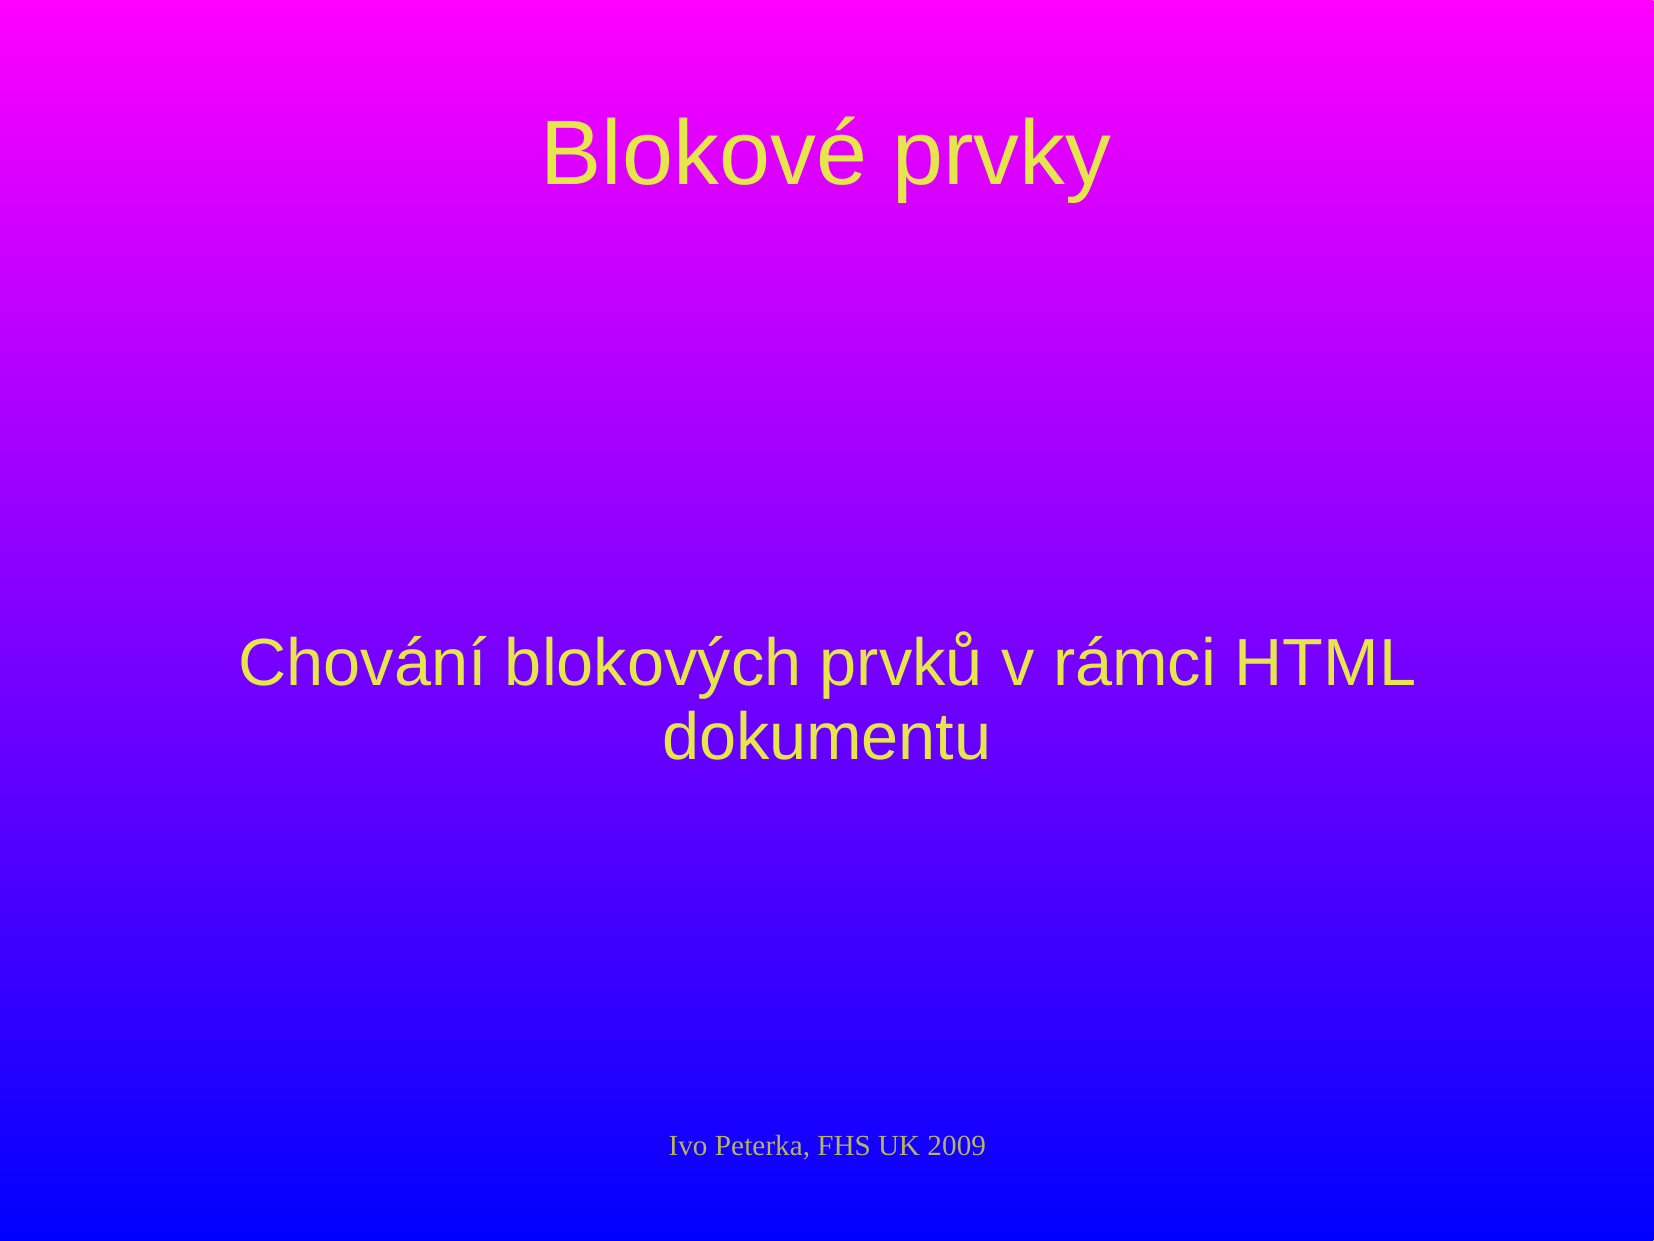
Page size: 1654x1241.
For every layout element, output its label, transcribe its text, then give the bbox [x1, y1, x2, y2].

title Blokové prvky [82, 49, 1571, 257]
text_box Chování blokových prvků v rámci HTML dokumentu [82, 297, 1571, 1102]
